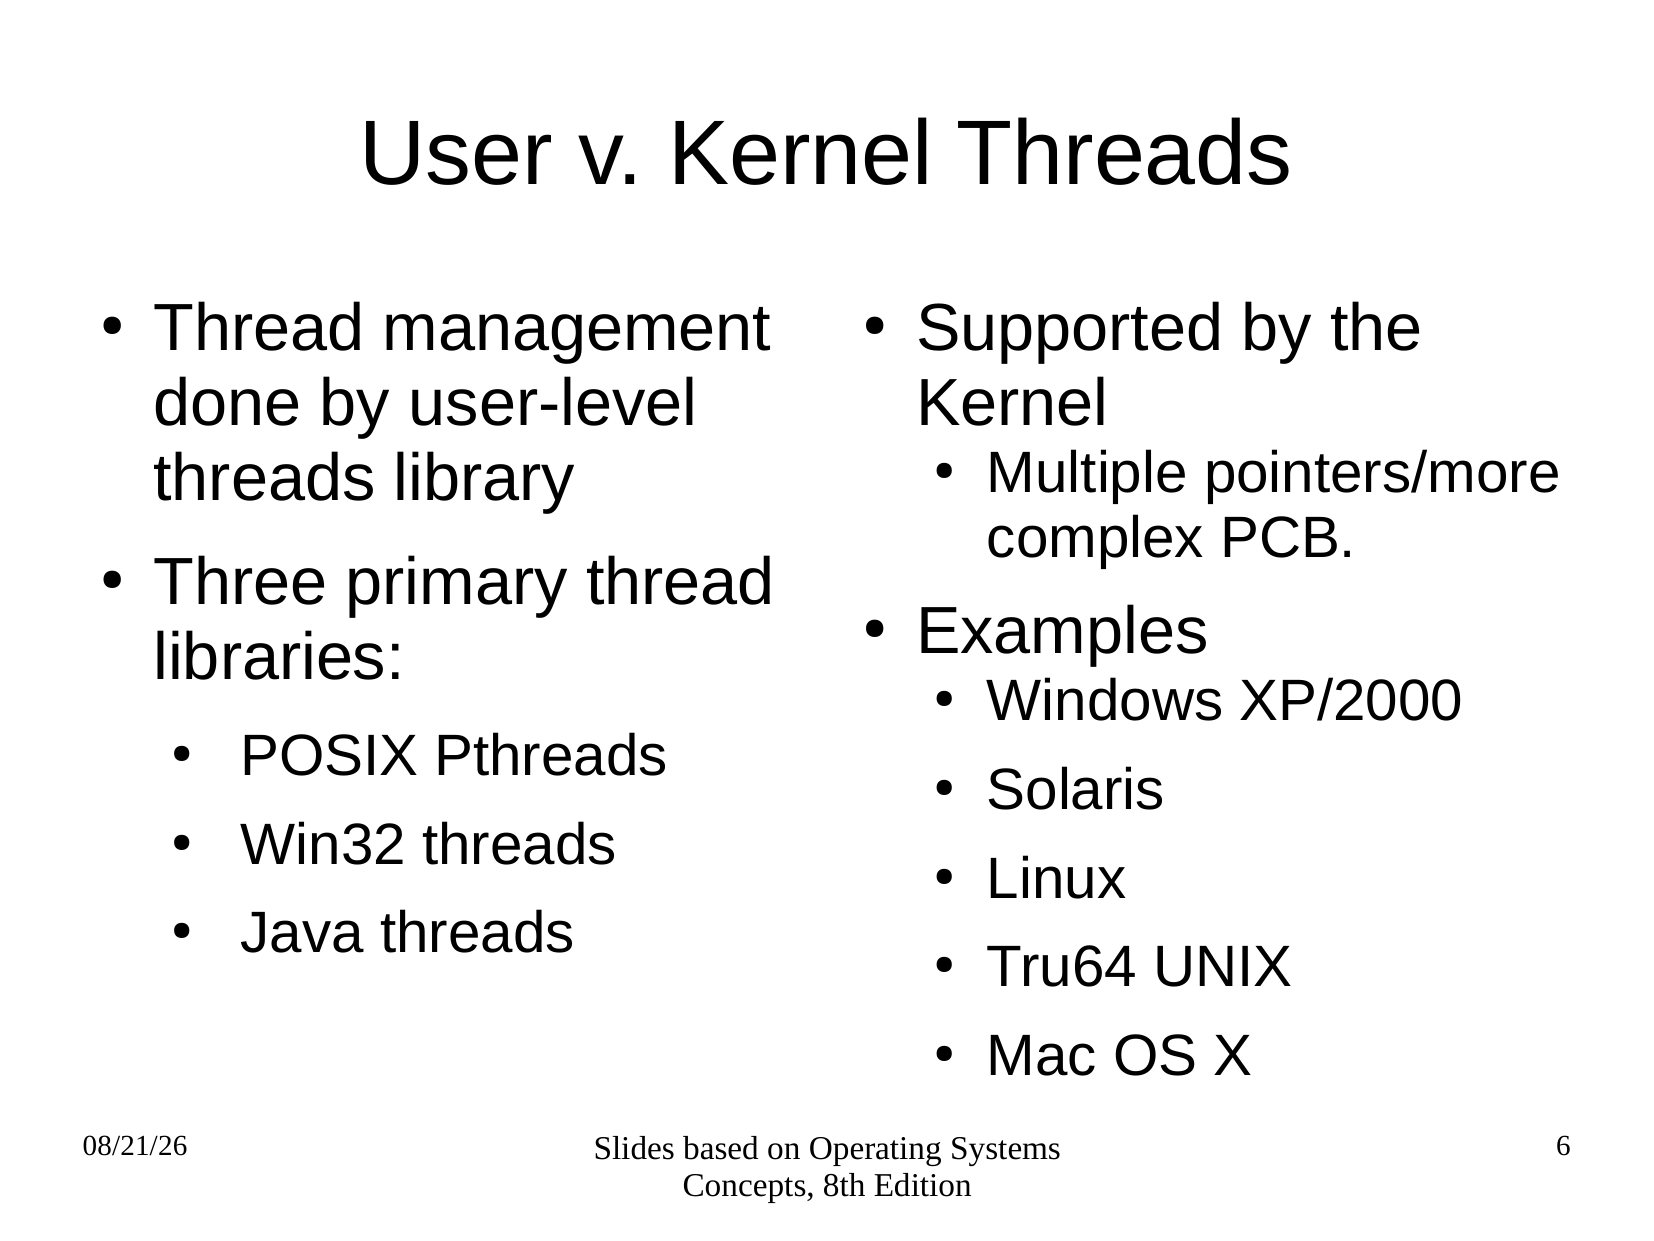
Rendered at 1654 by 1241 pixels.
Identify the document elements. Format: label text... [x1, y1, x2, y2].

title User v. Kernel Threads [82, 49, 1571, 257]
list Thread management done by user-level threads library Three primary thread libraries: POSIX Pthreads Win32 threads Java threads [82, 290, 809, 1109]
list Supported by the Kernel Multiple pointers/more complex PCB. Examples Windows XP/2000 Solaris Linux Tru64 UNIX Mac OS X [845, 290, 1572, 1109]
